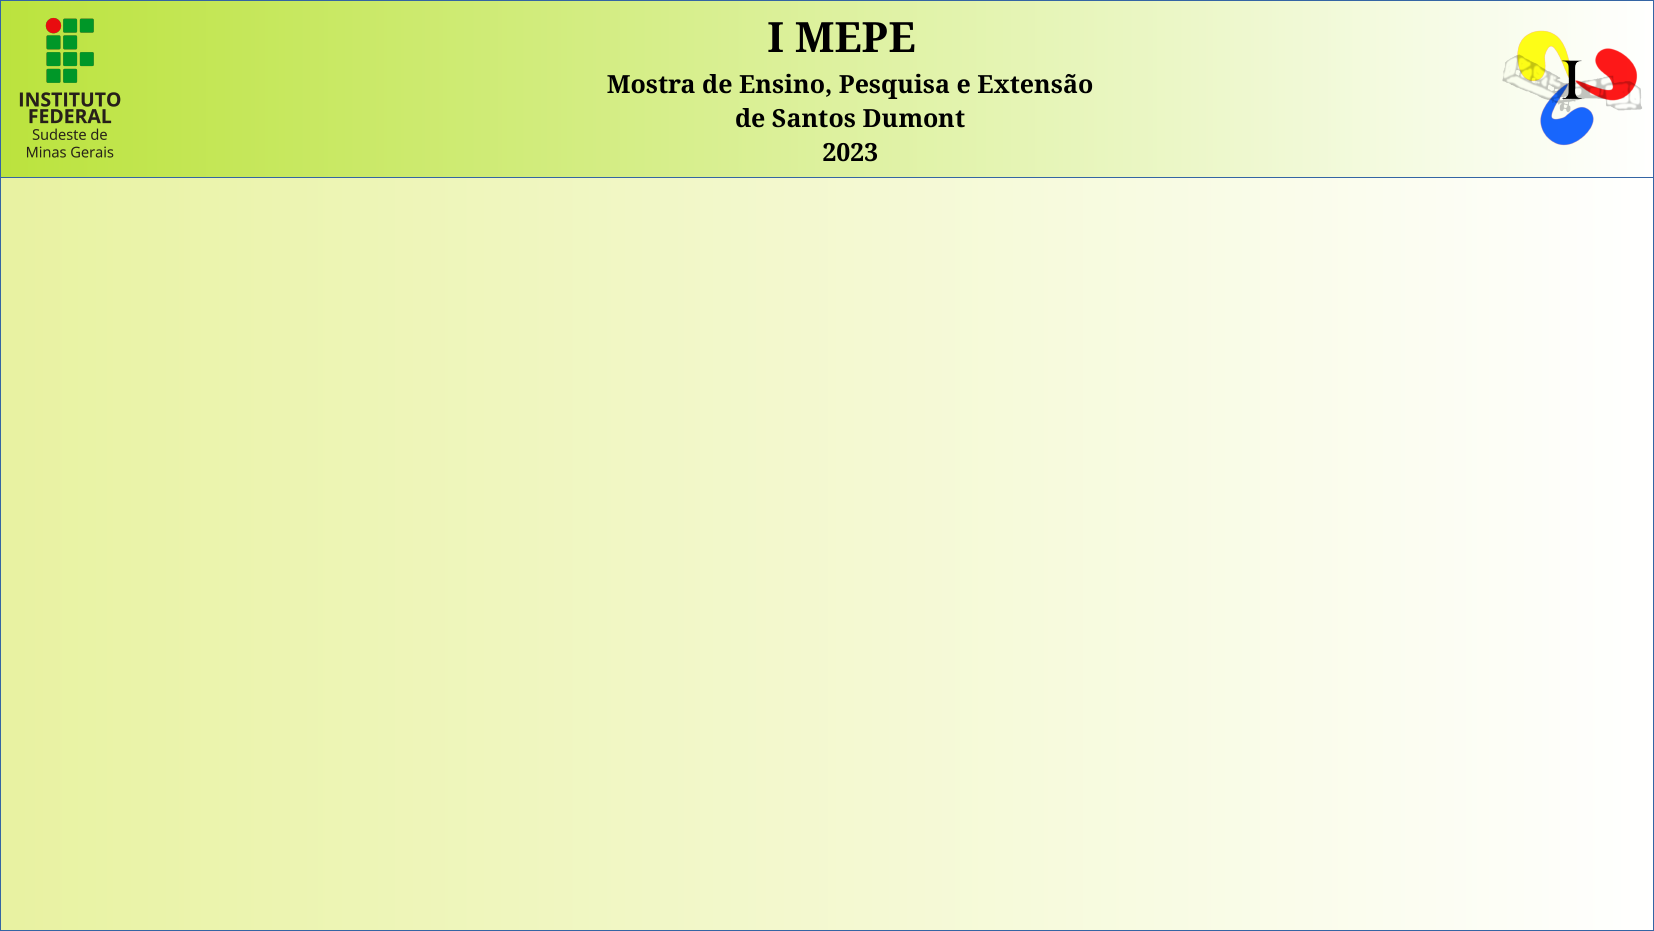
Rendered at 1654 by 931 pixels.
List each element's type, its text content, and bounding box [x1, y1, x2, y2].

text_box I MEPE [472, 0, 1211, 59]
text_box Mostra de Ensino, Pesquisa e Extensão de Santos Dumont 2023 [466, 59, 1235, 177]
text_box [0, 0, 1654, 931]
picture [1494, 0, 1643, 177]
picture [11, 15, 130, 164]
